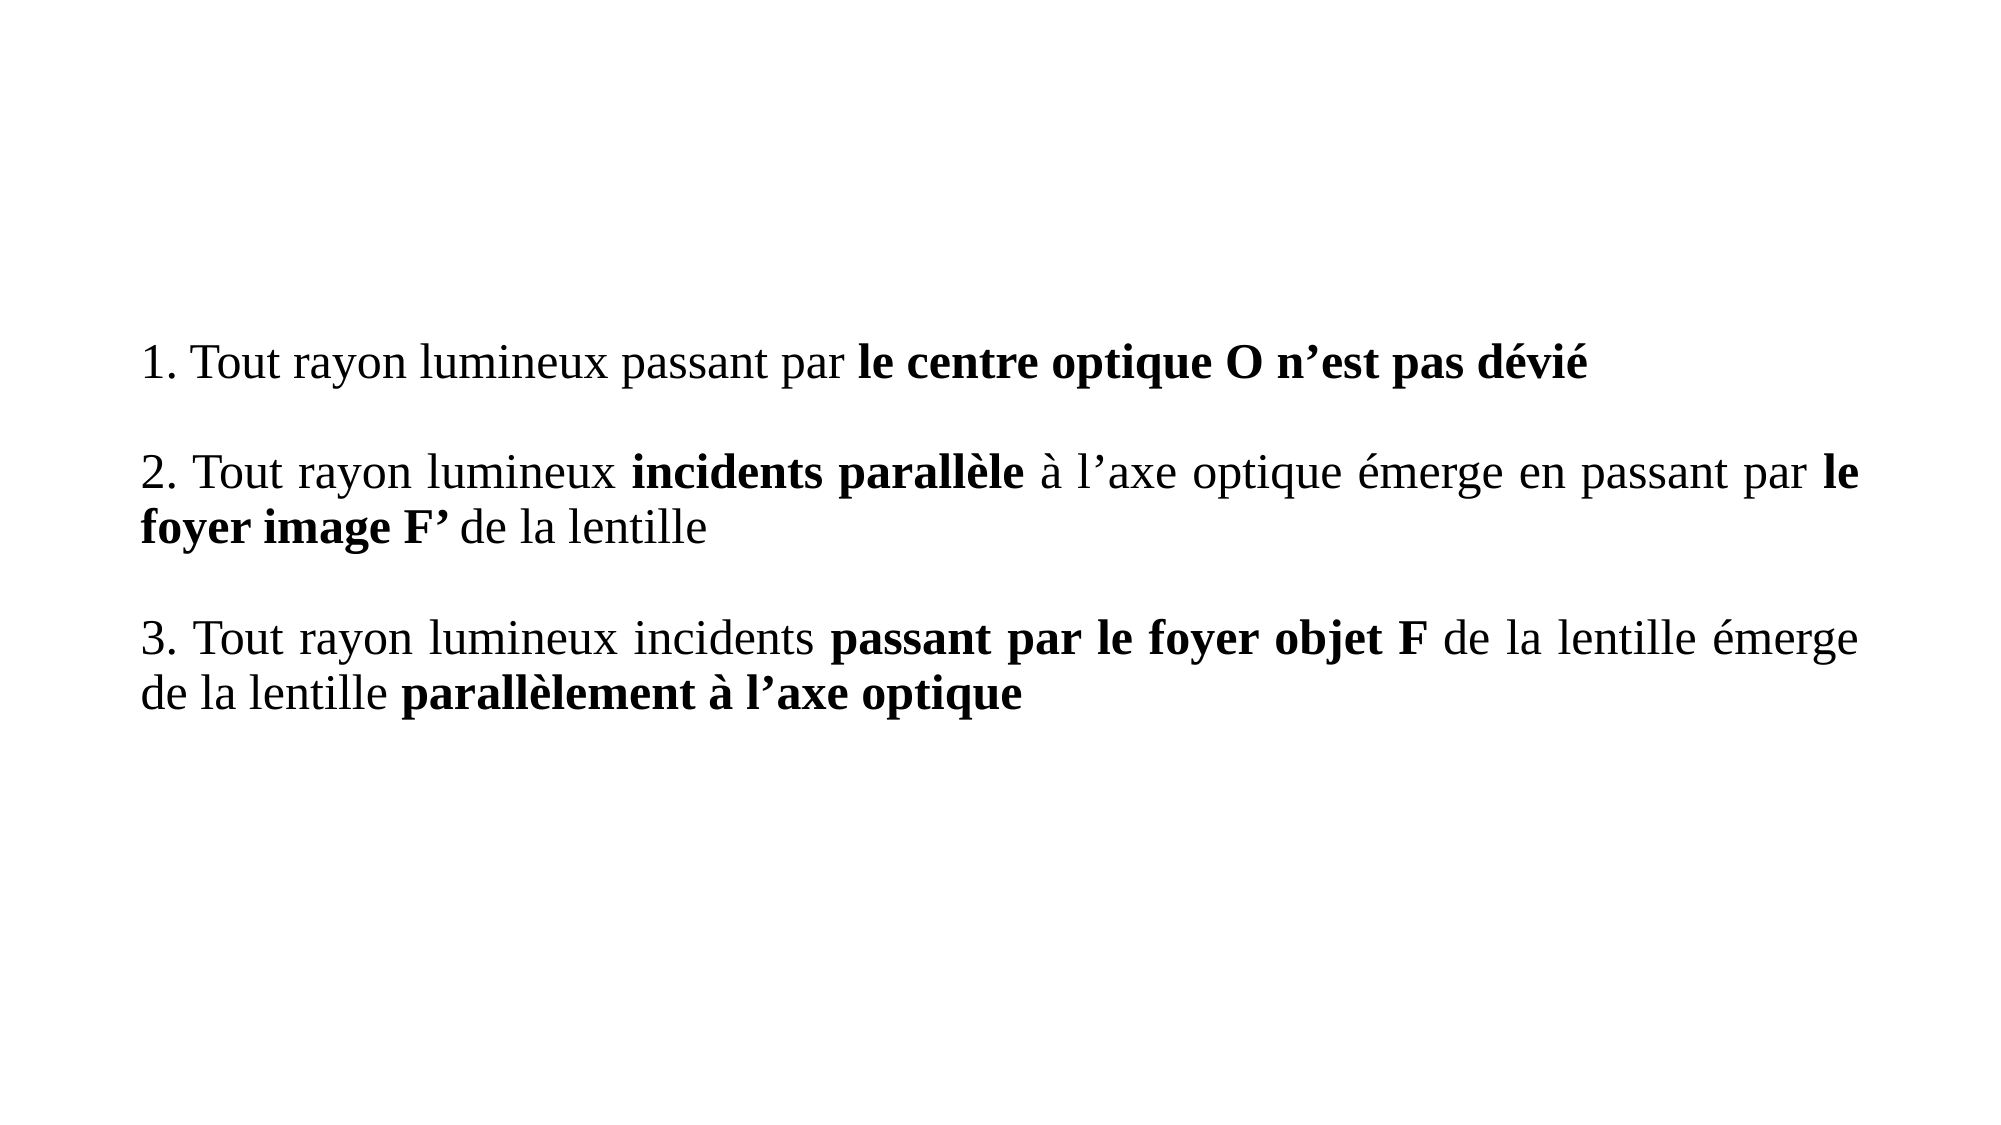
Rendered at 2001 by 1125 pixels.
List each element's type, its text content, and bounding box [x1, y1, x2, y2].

text_box 1. Tout rayon lumineux passant par le centre optique O n’est pas dévié 2. Tout rayon lumineux incidents parallèle à l’axe optique émerge en passant par le foyer image F’ de la lentille 3. Tout rayon lumineux incidents passant par le foyer objet F de la lentille émerge de la lentille parallèlement à l’axe optique [125, 326, 1874, 799]
